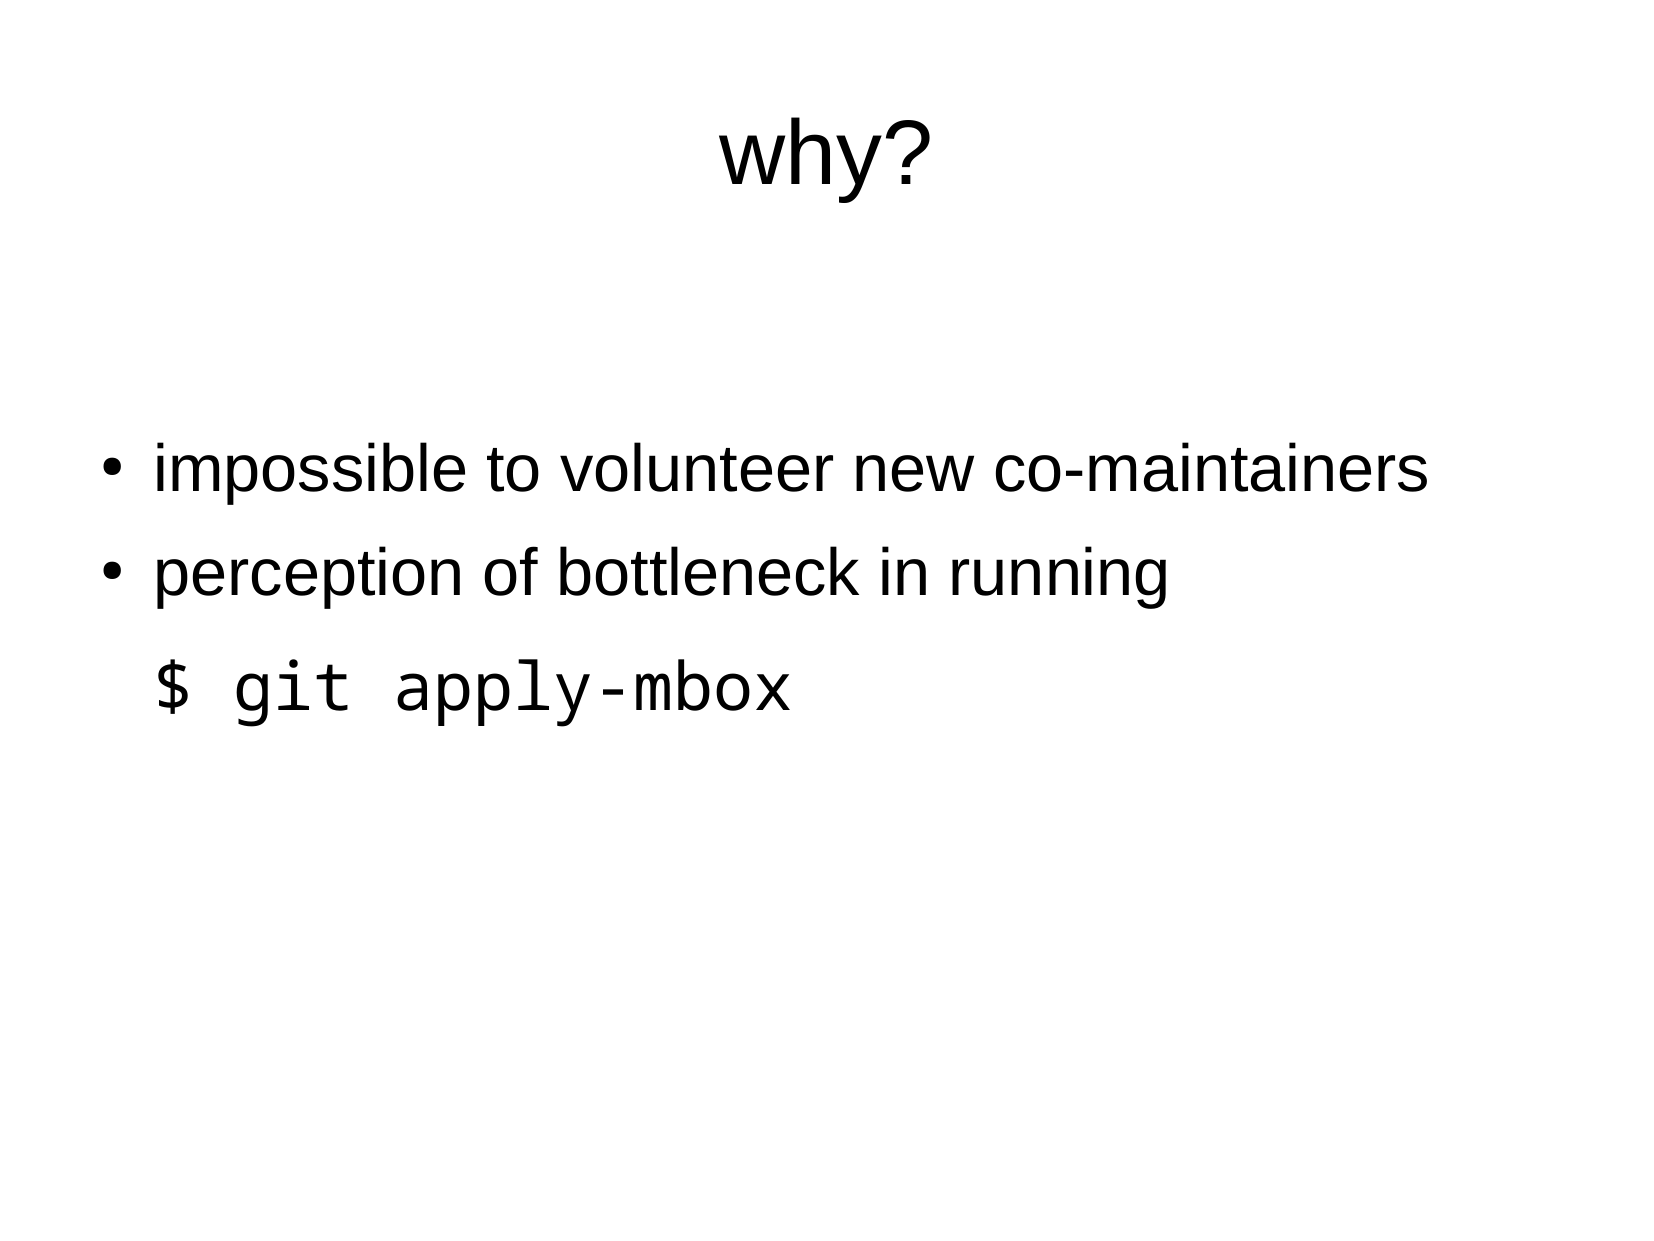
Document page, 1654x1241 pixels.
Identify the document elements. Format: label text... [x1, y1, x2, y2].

list impossible to volunteer new co-maintainers perception of bottleneck in running $ git apply-mbox [82, 431, 1571, 1021]
title why? [82, 49, 1571, 257]
